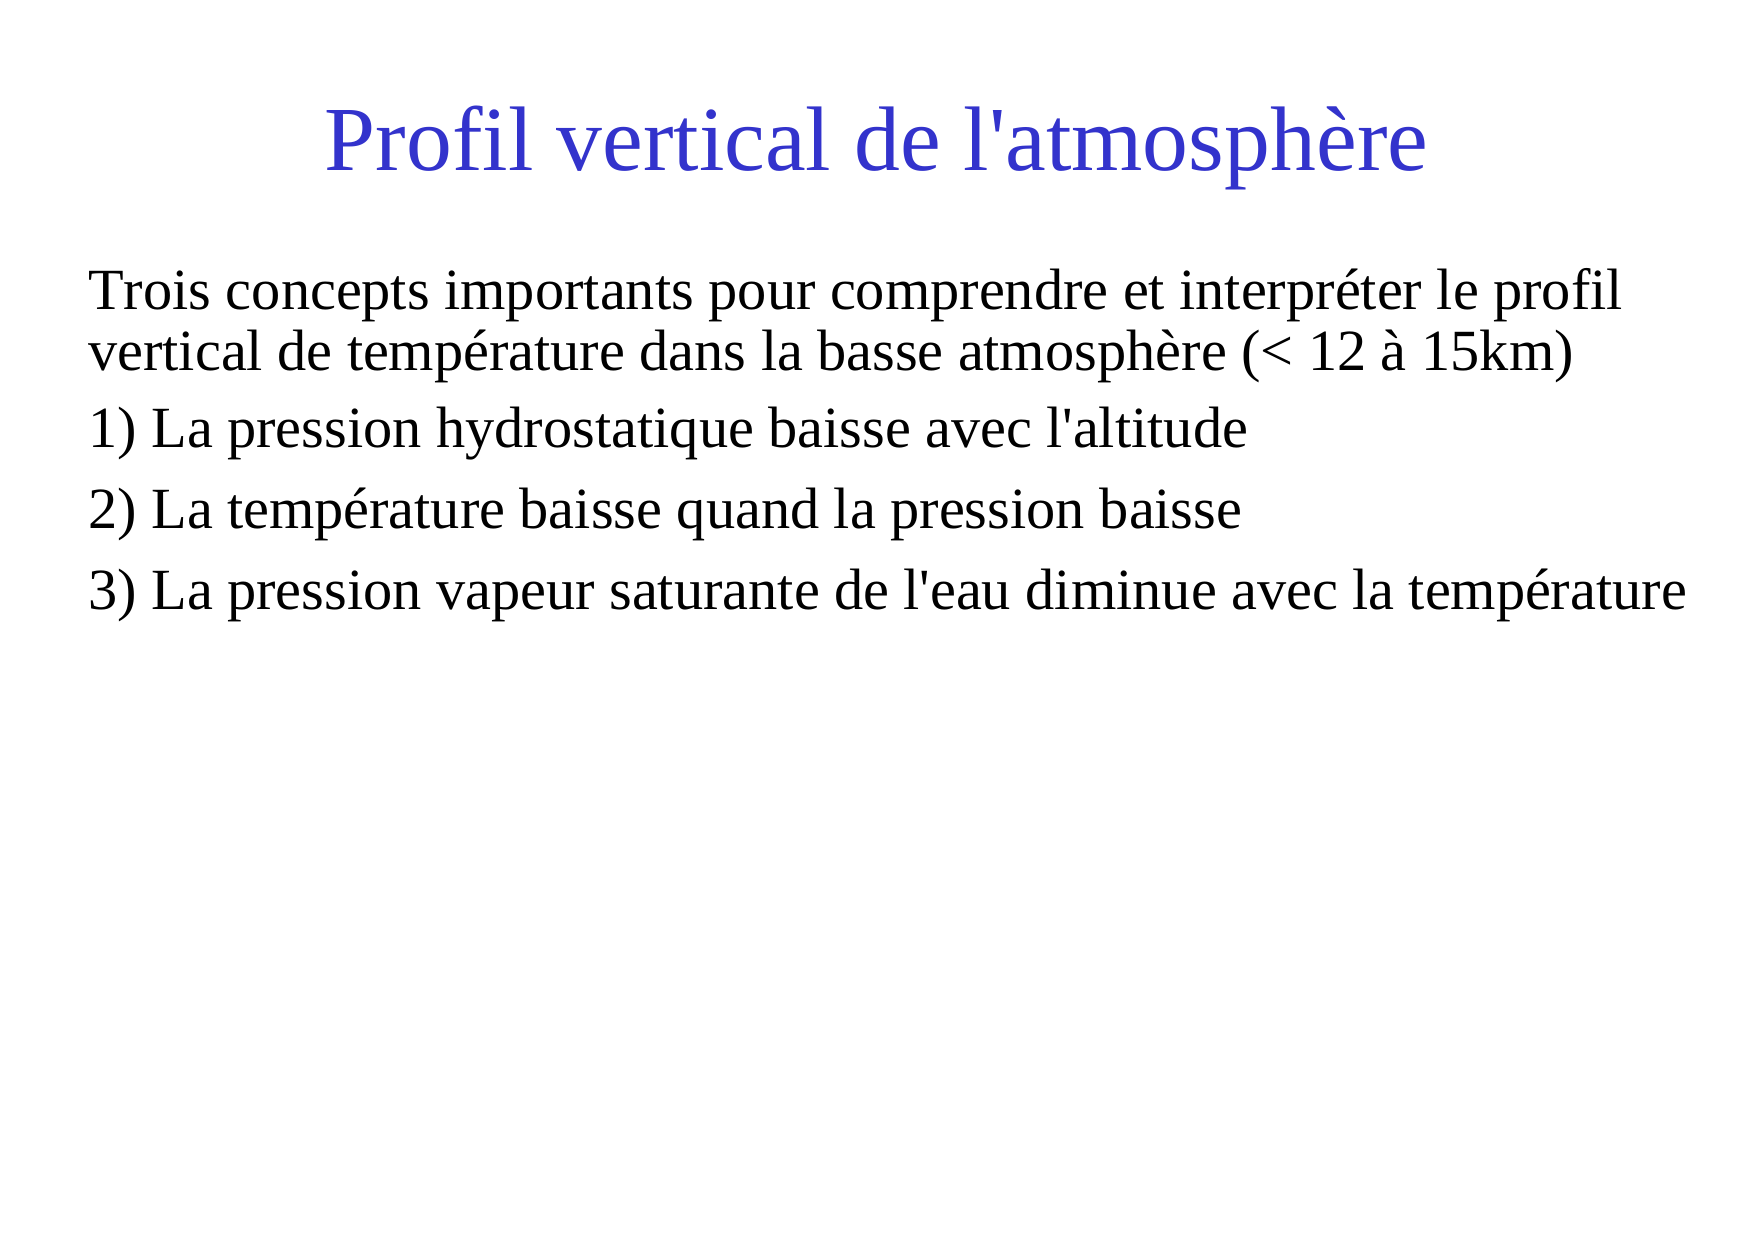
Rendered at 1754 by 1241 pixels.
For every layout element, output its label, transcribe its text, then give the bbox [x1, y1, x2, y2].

title Profil vertical de l'atmosphère [128, 64, 1627, 219]
text_box Trois concepts importants pour comprendre et interpréter le profil vertical de température dans la basse atmosphère (< 12 à 15km) 1) La pression hydrostatique baisse avec l'altitude 2) La température baisse quand la pression baisse 3) La pression vapeur saturante de l'eau diminue avec la température [73, 253, 1716, 630]
